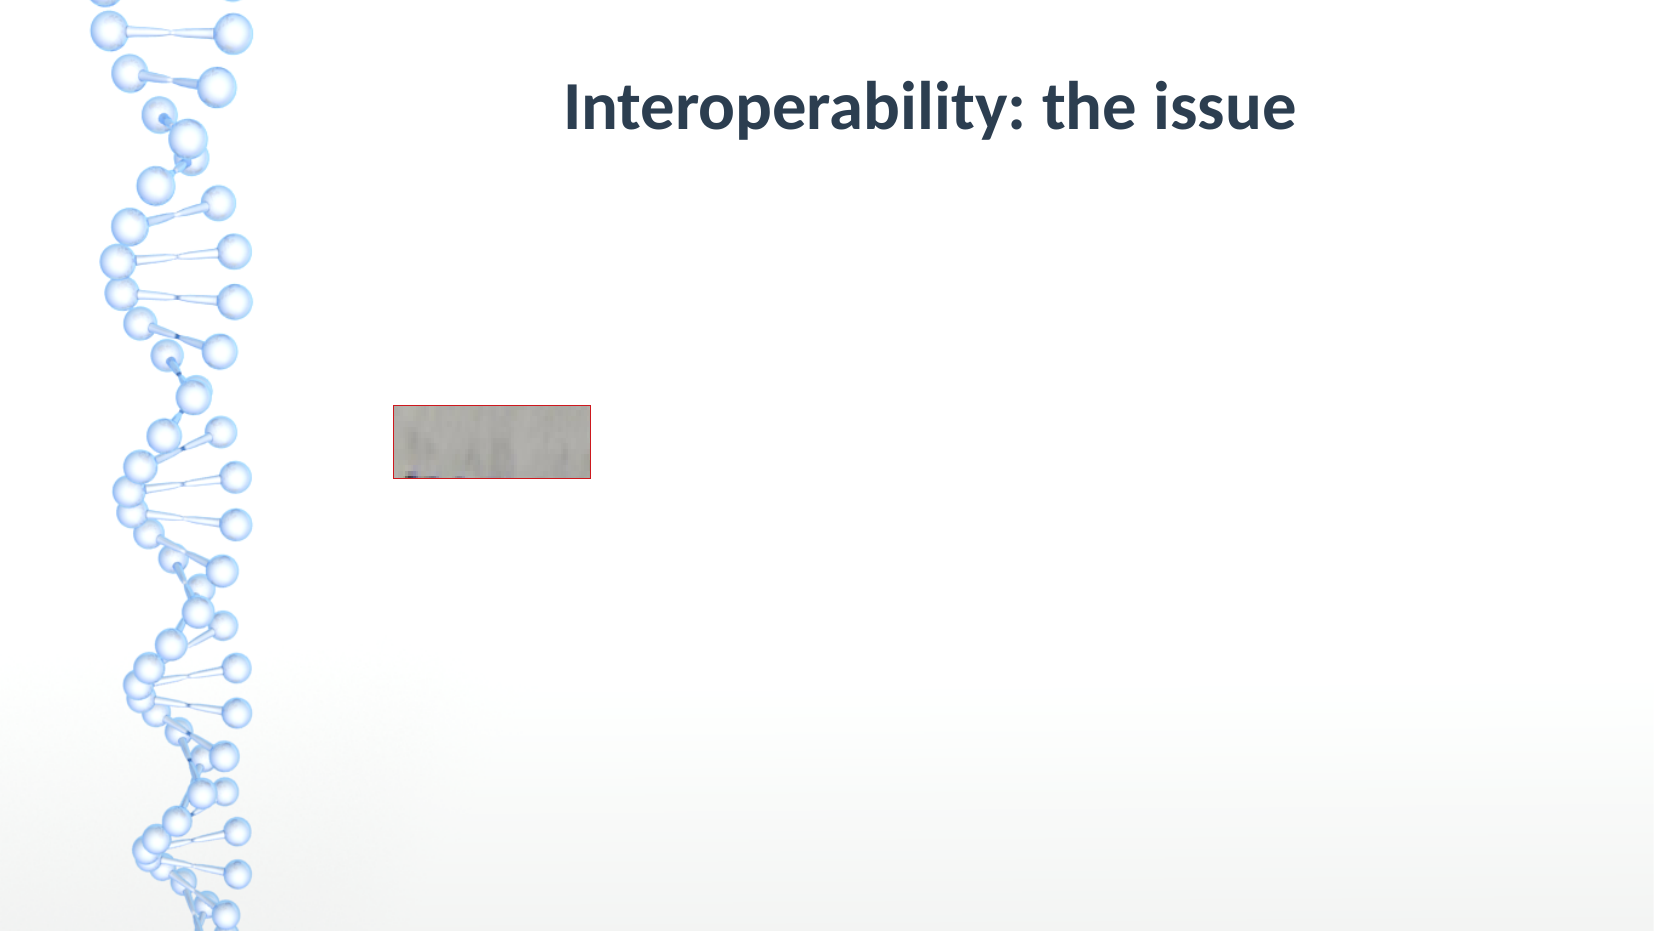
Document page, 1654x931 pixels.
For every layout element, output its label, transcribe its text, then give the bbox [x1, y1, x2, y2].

title Interoperability: the issue [265, 35, 1595, 189]
picture [0, 0, 1654, 931]
